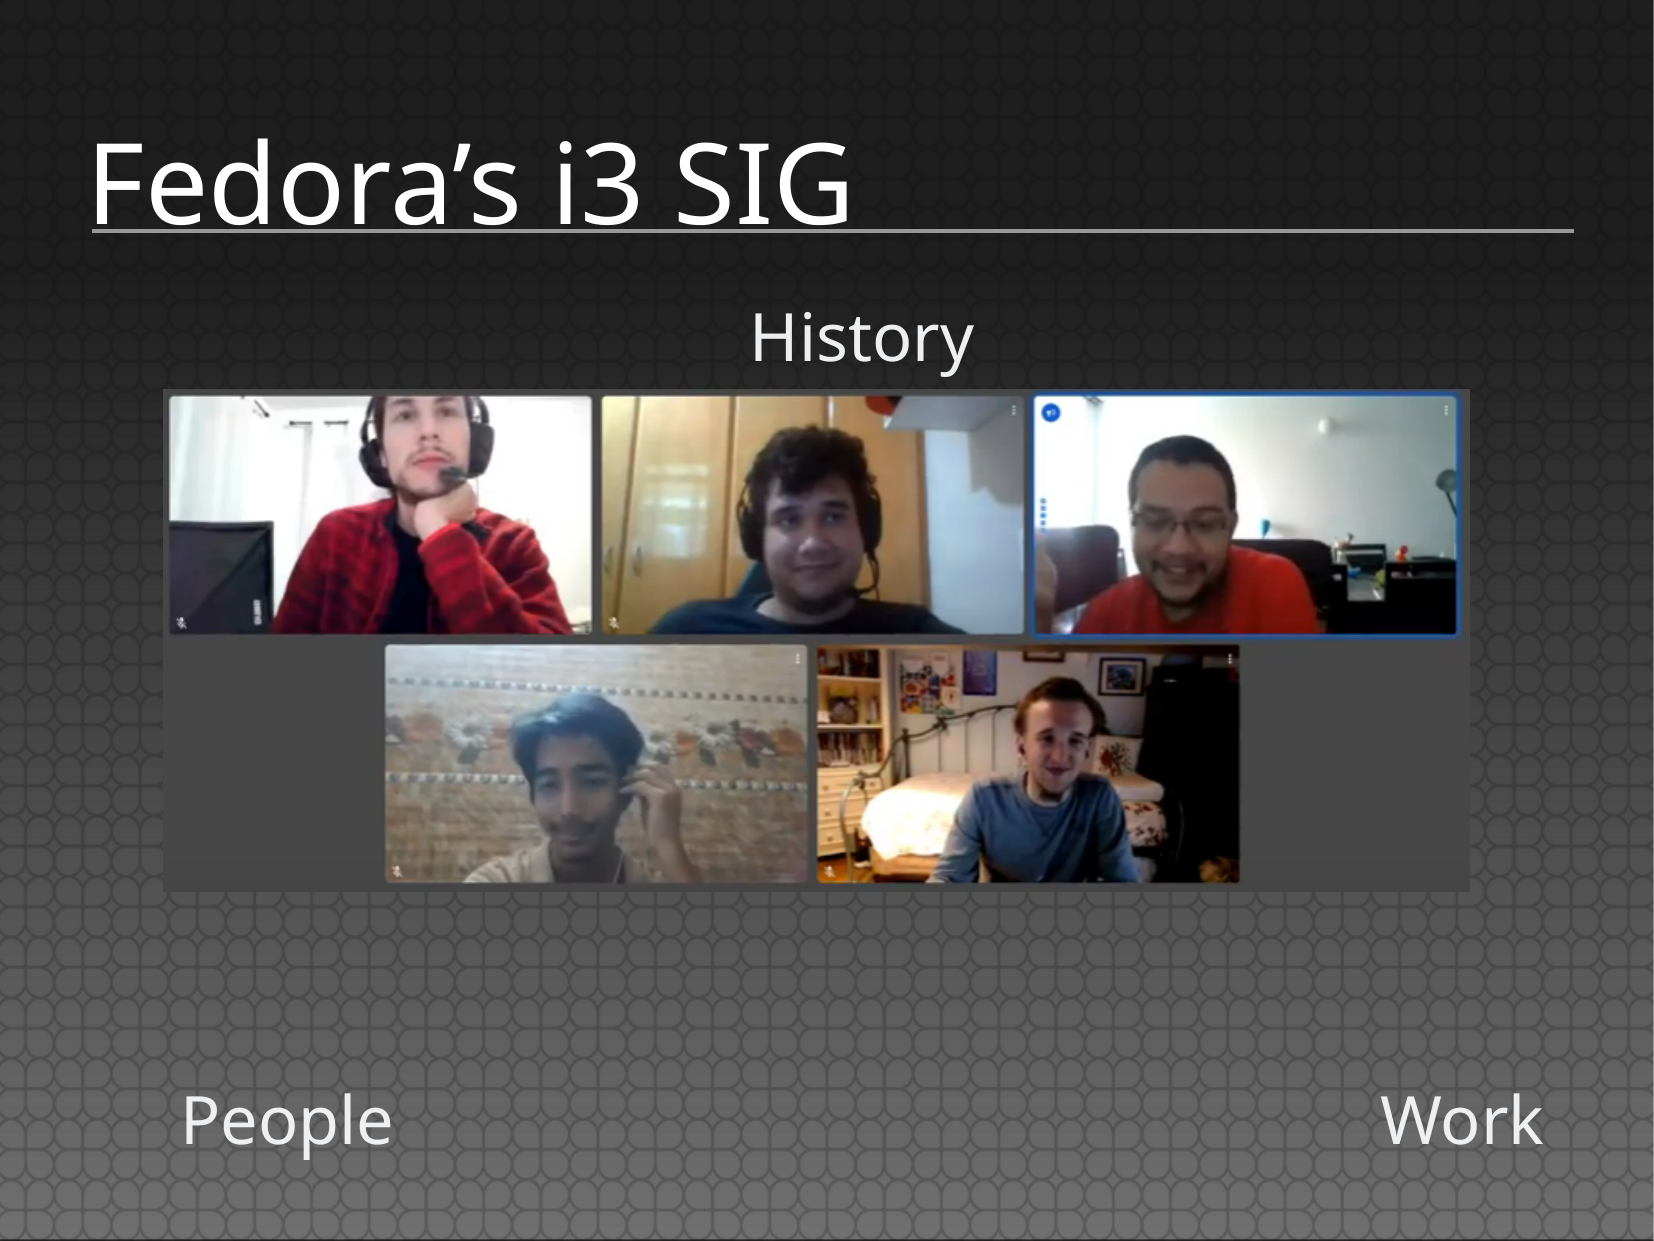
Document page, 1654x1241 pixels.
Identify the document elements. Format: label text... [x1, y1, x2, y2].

list History People Work [82, 290, 1571, 1181]
title Fedora’s i3 SIG [86, 112, 1576, 249]
picture [0, 0, 1654, 1241]
